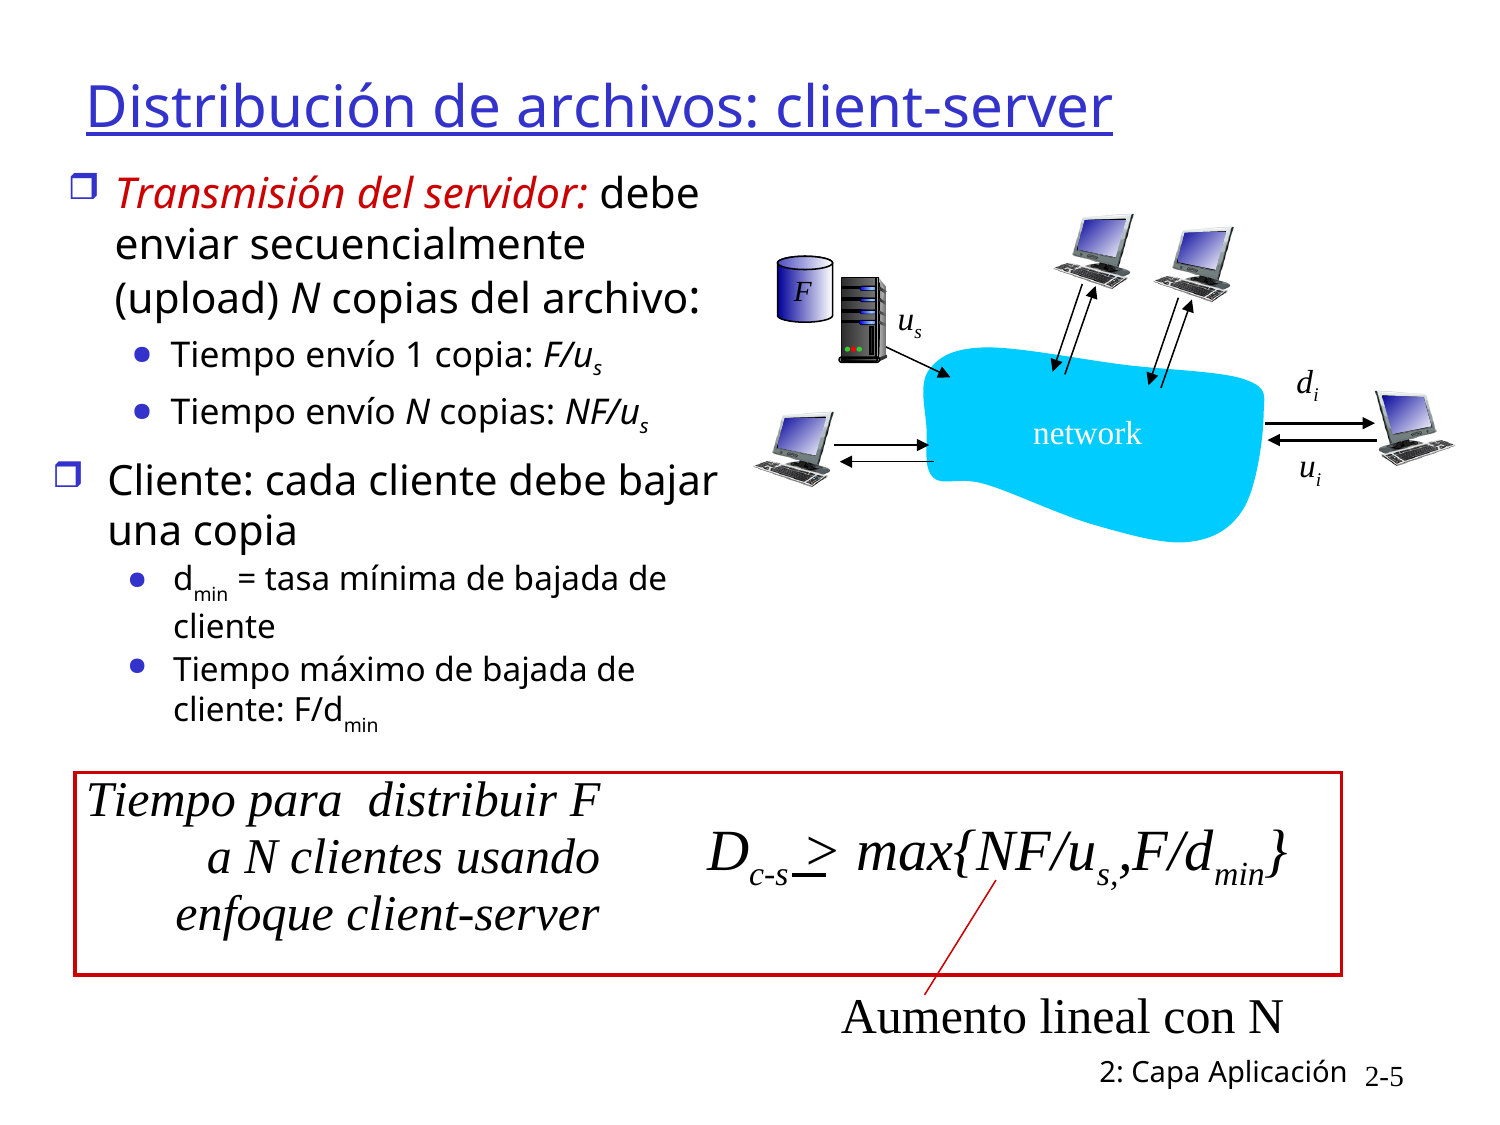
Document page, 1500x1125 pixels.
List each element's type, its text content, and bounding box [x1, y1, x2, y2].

text_box [1176, 231, 1227, 270]
text_box Cliente: cada cliente debe bajar una copia dmin = tasa mínima de bajada de cliente Tiempo máximo de bajada de cliente: F/dmin [37, 446, 768, 713]
text_box [777, 316, 833, 323]
text_box Dc-s > max{NF/us,,F/dmin} [671, 804, 1318, 900]
text_box [839, 277, 888, 363]
text_box [1381, 395, 1432, 435]
text_box Tiempo para distribuir F a N clientes usando enfoque client-server [13, 770, 628, 948]
text_box [776, 416, 827, 456]
text_box F [738, 265, 868, 316]
text_box ui [1284, 437, 1368, 498]
text_box us [887, 289, 937, 351]
picture [1033, 210, 1236, 308]
picture [733, 408, 836, 493]
title Distribución de archivos: client-server [48, 10, 1447, 198]
text_box Aumento lineal con N [826, 987, 1412, 1052]
text_box [923, 347, 1265, 543]
text_box [1076, 218, 1127, 258]
picture [1372, 387, 1475, 472]
text_box Tiempo para distribuir F a N clientes usando enfoque client-server [77, 774, 628, 948]
text_box di [1281, 352, 1356, 413]
text_box network [1018, 403, 1158, 459]
list Transmisión del servidor: debe enviar secuencialmente (upload) N copias del archivo: Tiempo envío 1 copia: F/us Tiempo envío N copias: NF/us [52, 158, 726, 446]
